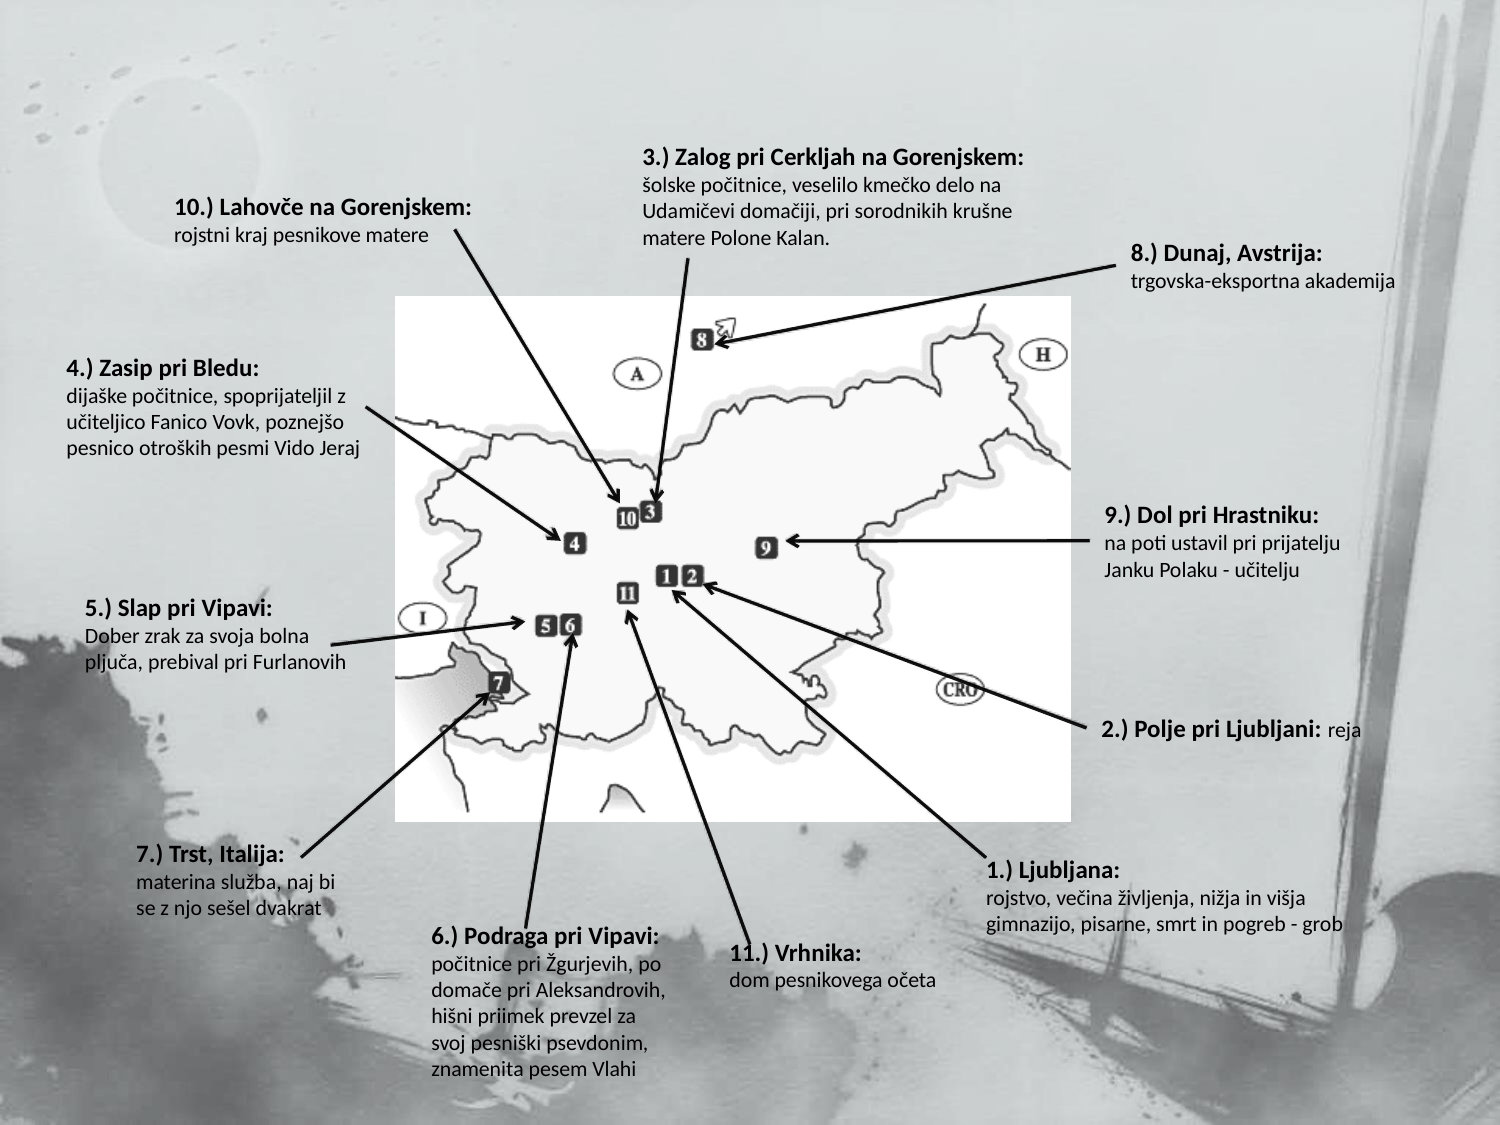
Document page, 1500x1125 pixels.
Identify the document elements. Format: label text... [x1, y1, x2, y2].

text_box 1.) Ljubljana: rojstvo, večina življenja, nižja in višja gimnazijo, pisarne, smrt in pogreb - grob [971, 846, 1409, 944]
text_box 9.) Dol pri Hrastniku: na poti ustavil pri prijatelju Janku Polaku - učitelju [1089, 491, 1409, 589]
text_box 11.) Vrhnika: dom pesnikovega očeta [714, 928, 966, 1026]
text_box 2.) Polje pri Ljubljani: reja [1086, 705, 1489, 751]
text_box 8.) Dunaj, Avstrija: trgovska-eksportna akademija [1116, 229, 1441, 301]
text_box 7.) Trst, Italija: materina služba, naj bi se z njo sešel dvakrat [121, 830, 366, 928]
text_box 4.) Zasip pri Bledu: dijaške počitnice, spoprijateljil z učiteljico Fanico Vovk, poznejšo pesnico otroških pesmi Vido Jeraj [51, 344, 417, 468]
picture [0, 0, 1500, 1125]
text_box 5.) Slap pri Vipavi: Dober zrak za svoja bolna pljuča, prebival pri Furlanovih [70, 584, 366, 772]
text_box 10.) Lahovče na Gorenjskem: rojstni kraj pesnikove matere [159, 183, 502, 300]
text_box 6.) Podraga pri Vipavi: počitnice pri Žgurjevih, po domače pri Aleksandrovih, hišni priimek prevzel za svoj pesniški psevdonim, znamenita pesem Vlahi [416, 912, 688, 1089]
text_box 3.) Zalog pri Cerkljah na Gorenjskem: šolske počitnice, veselilo kmečko delo na Udamičevi domačiji, pri sorodnikih krušne matere Polone Kalan. [627, 133, 1053, 257]
